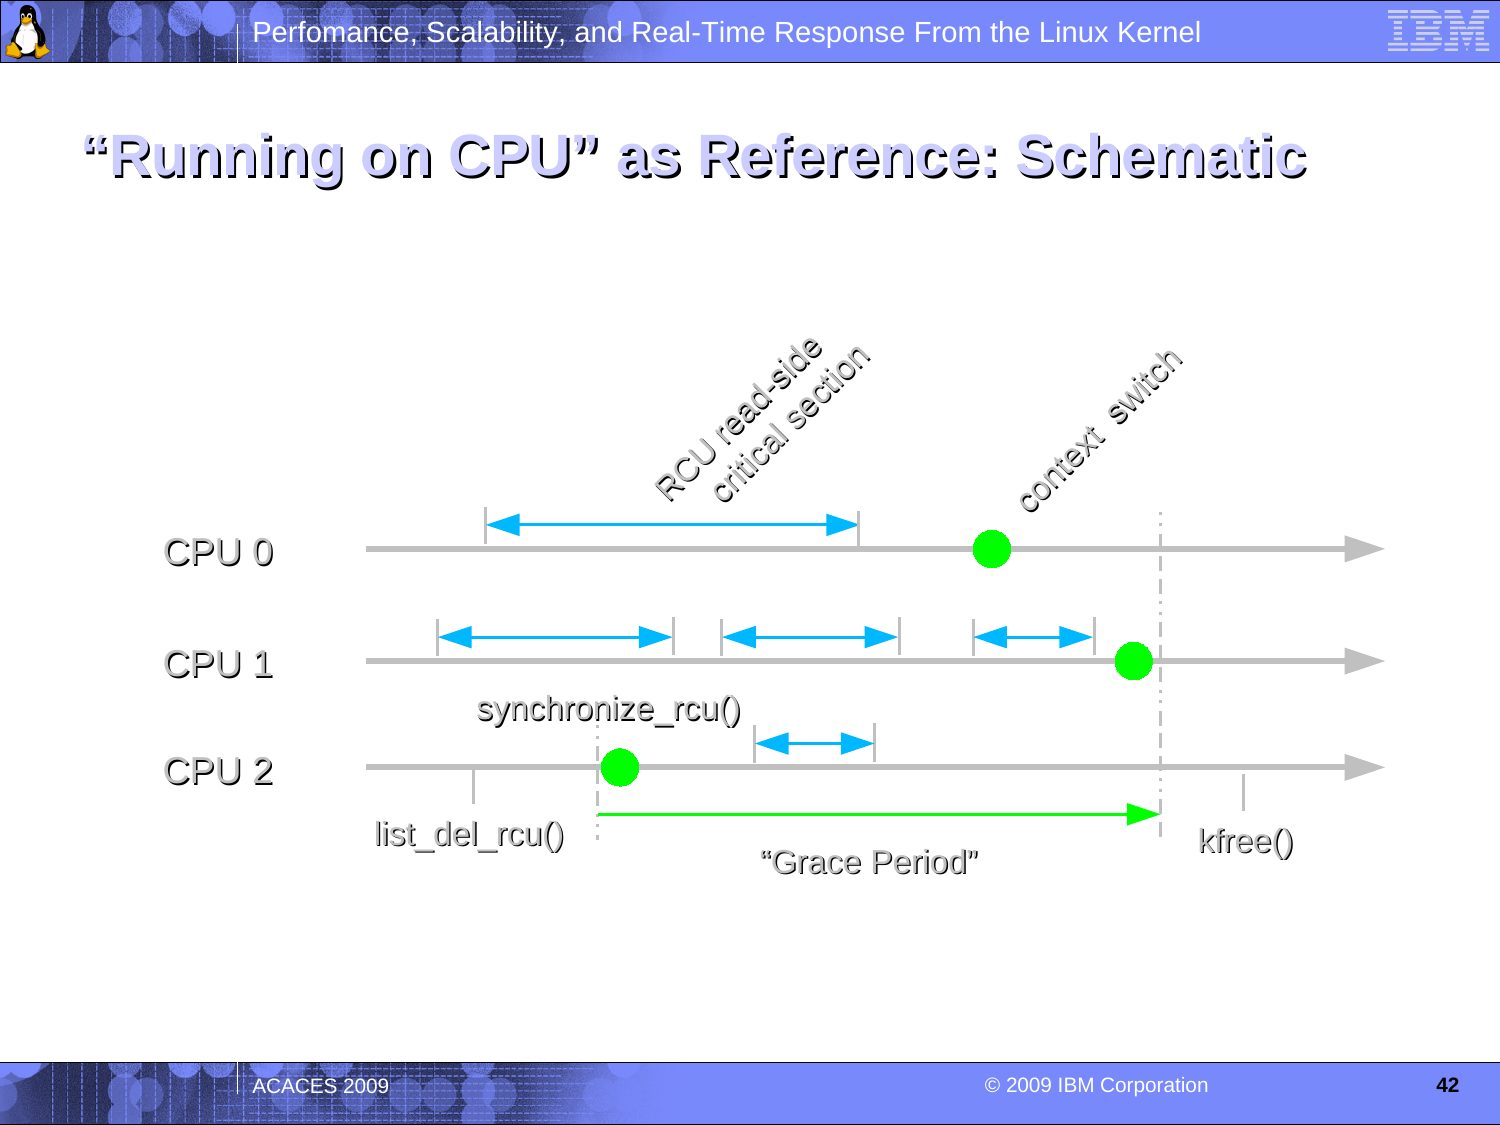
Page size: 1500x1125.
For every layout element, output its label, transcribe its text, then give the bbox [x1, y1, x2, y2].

text_box RCU read-side critical section [629, 289, 891, 550]
text_box kfree() [1182, 812, 1309, 865]
text_box CPU 2 [147, 738, 288, 796]
text_box CPU 0 [147, 520, 288, 578]
text_box [1115, 642, 1153, 680]
text_box [601, 748, 639, 787]
text_box “Grace Period” [745, 833, 993, 886]
title “Running on CPU” as Reference: Schematic [79, 116, 1433, 199]
text_box context switch [990, 321, 1203, 534]
text_box [973, 530, 1011, 568]
text_box CPU 1 [147, 632, 288, 690]
picture [0, 1063, 1500, 1124]
text_box list_del_rcu() [359, 805, 580, 858]
text_box synchronize_rcu() [461, 679, 756, 732]
picture [1, 1, 1500, 62]
